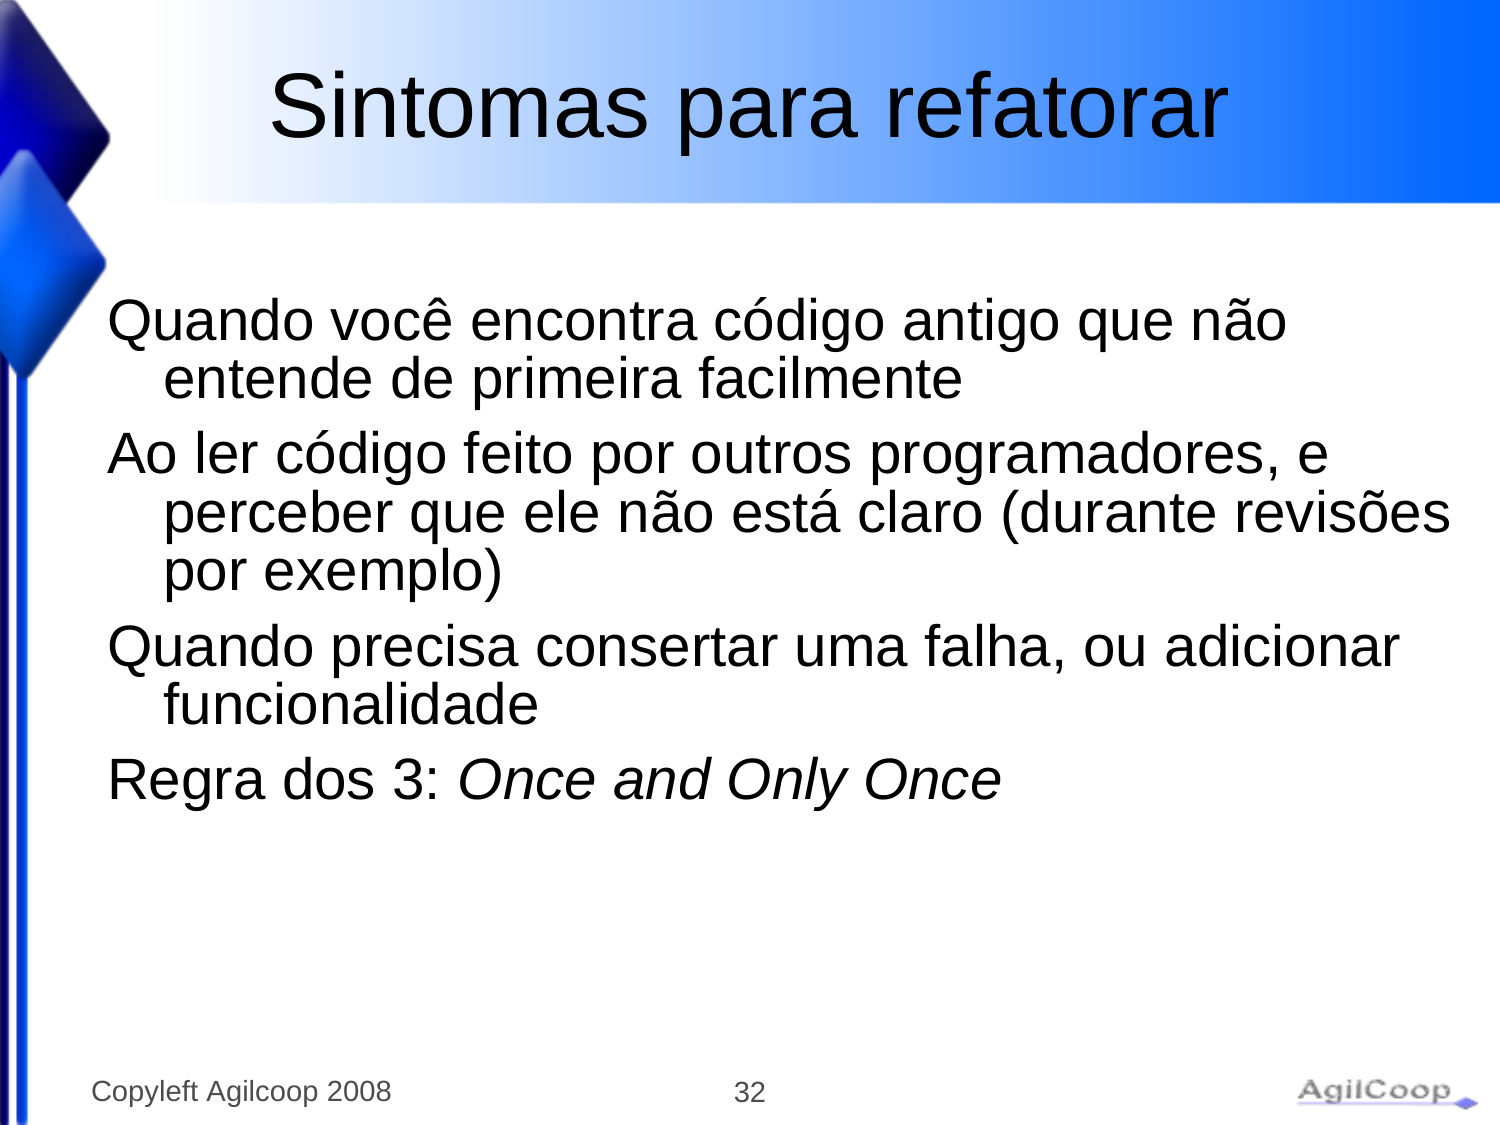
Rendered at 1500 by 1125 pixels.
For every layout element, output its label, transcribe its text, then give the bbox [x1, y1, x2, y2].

list Quando você encontra código antigo que não entende de primeira facilmente Ao ler código feito por outros programadores, e perceber que ele não está claro (durante revisões por exemplo) Quando precisa consertar uma falha, ou adicionar funcionalidade Regra dos 3: Once and Only Once [107, 293, 1458, 993]
title Sintomas para refatorar [75, 9, 1425, 202]
picture [0, 0, 1500, 1125]
